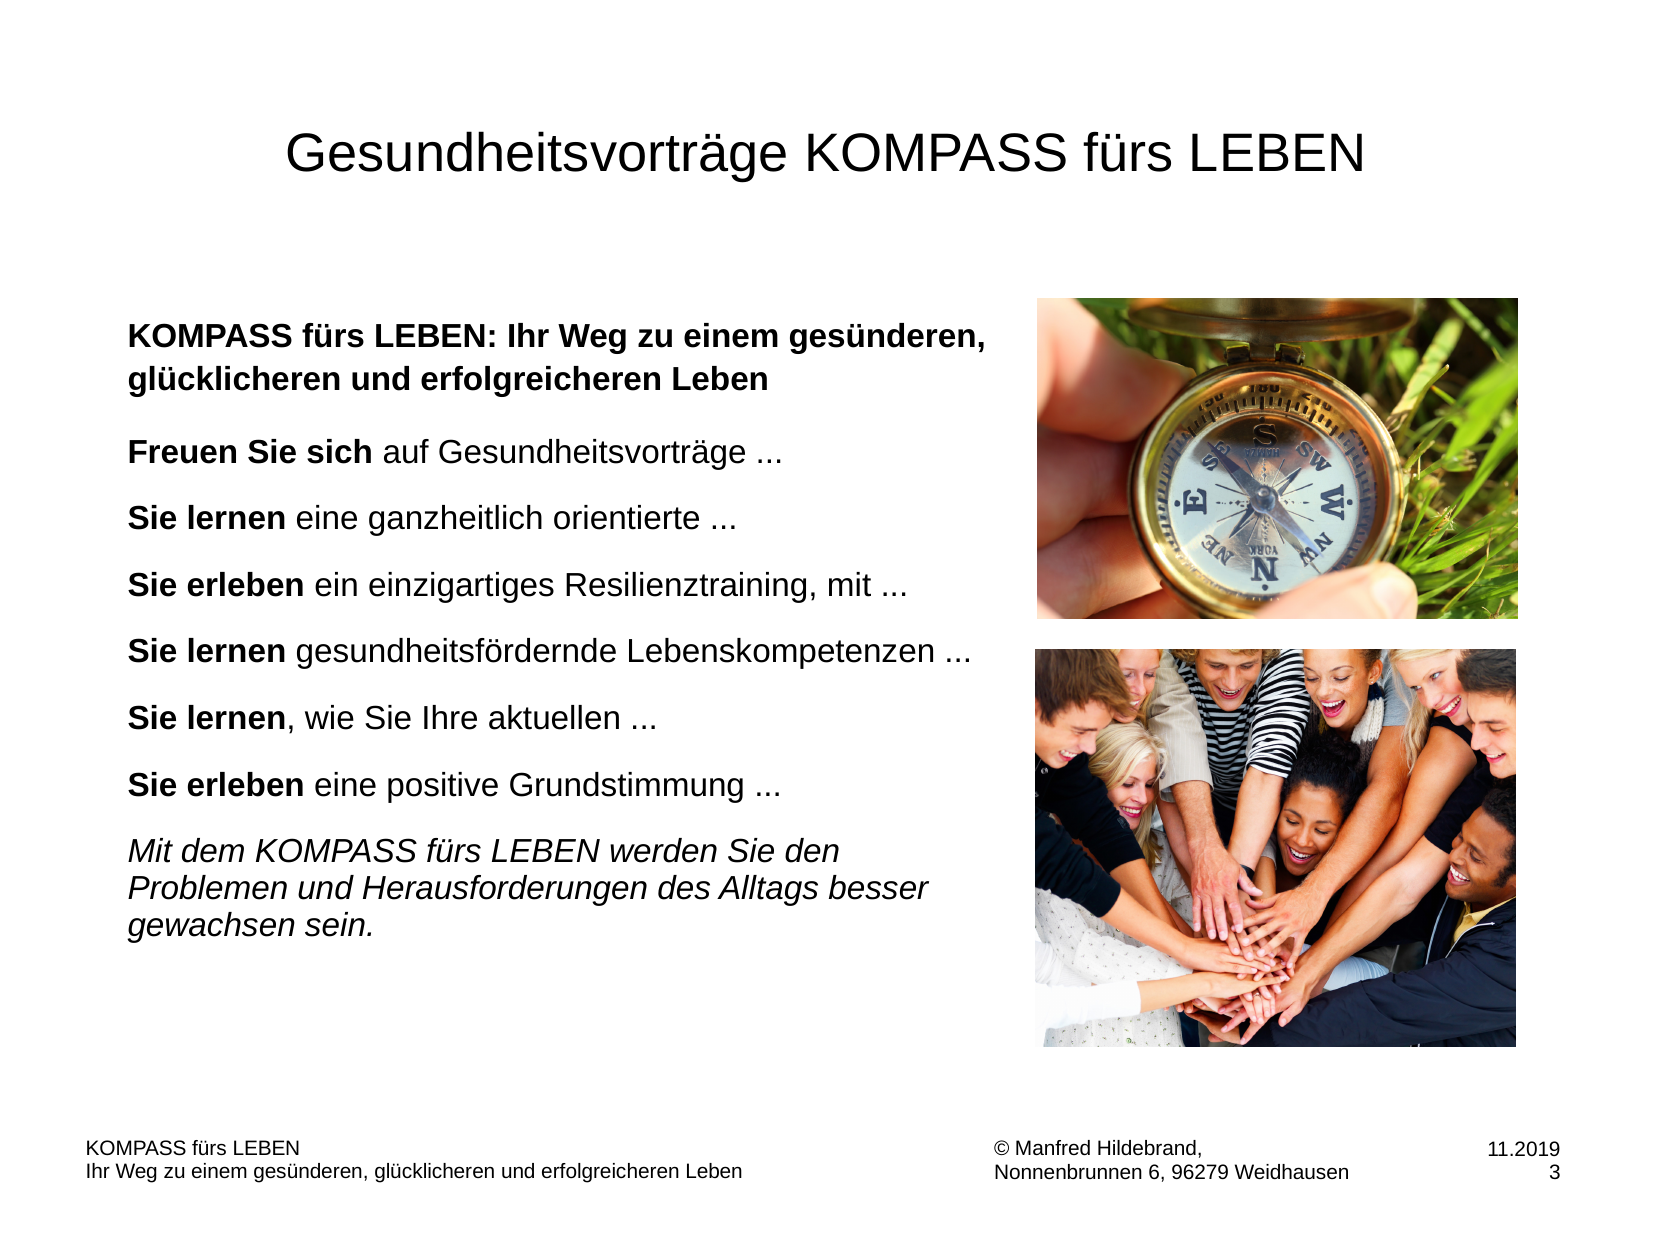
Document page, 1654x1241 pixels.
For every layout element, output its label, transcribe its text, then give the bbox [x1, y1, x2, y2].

picture [1035, 649, 1516, 1047]
text_box 11.2019 3 [1405, 1118, 1576, 1203]
picture [1037, 298, 1518, 619]
text_box KOMPASS fürs LEBEN Ihr Weg zu einem gesünderen, glücklicheren und erfolgreicheren Leben [70, 1117, 964, 1202]
text_box © Manfred Hildebrand, Nonnenbrunnen 6, 96279 Weidhausen [979, 1118, 1389, 1203]
title Gesundheitsvorträge KOMPASS fürs LEBEN [82, 49, 1571, 257]
text_box KOMPASS fürs LEBEN: Ihr Weg zu einem gesünderen, glücklicheren und erfolgreicheren Leben Freuen Sie sich auf Gesundheitsvorträge ... Sie lernen eine ganzheitlich orientierte ... Sie erleben ein einzigartiges Resilienztraining, mit ... Sie lernen gesundheitsfördernde Lebenskompetenzen ... Sie lernen, wie Sie Ihre aktuellen ... Sie erleben eine positive Grundstimmung ... Mit dem KOMPASS fürs LEBEN werden Sie den Problemen und Herausforderungen des Alltags besser gewachsen sein. [112, 267, 1001, 1064]
